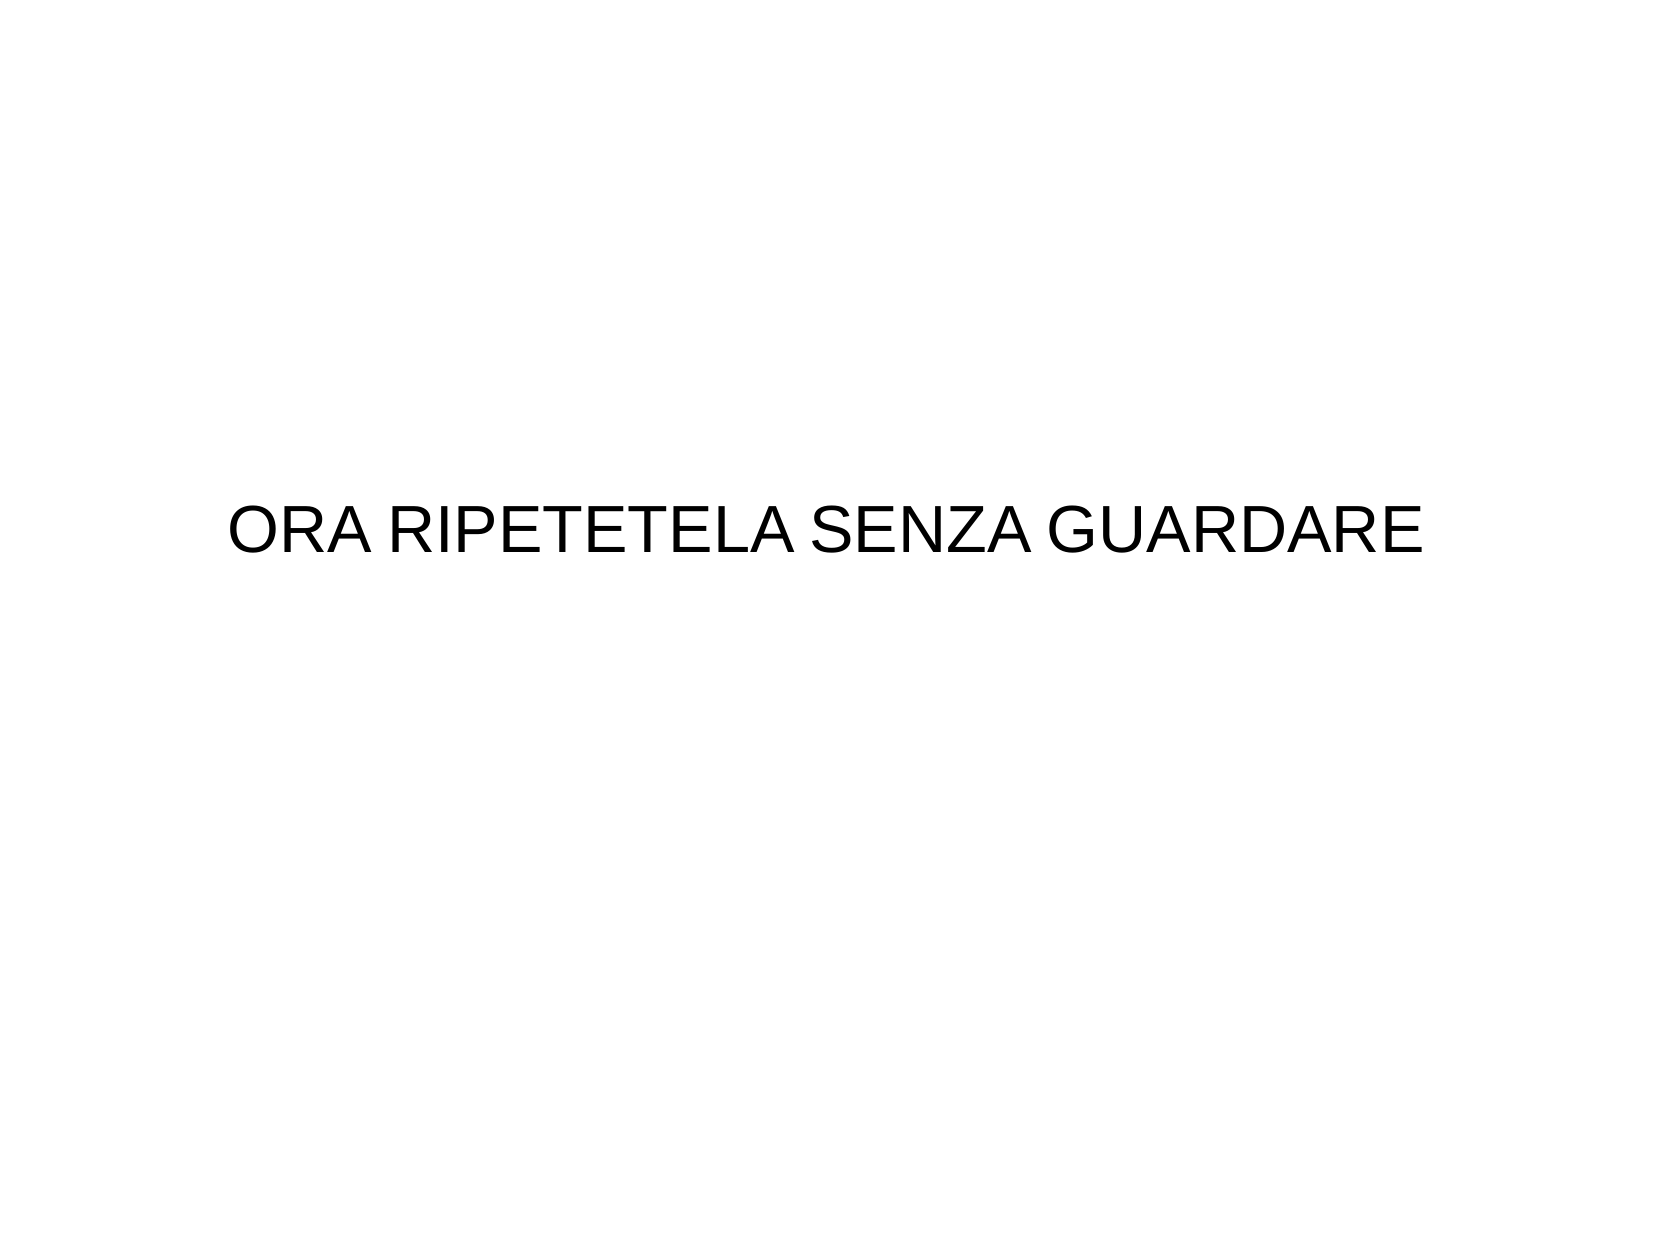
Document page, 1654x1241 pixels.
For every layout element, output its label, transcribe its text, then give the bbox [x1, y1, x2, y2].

subtitle ORA RIPETETELA SENZA GUARDARE [82, 49, 1571, 1010]
